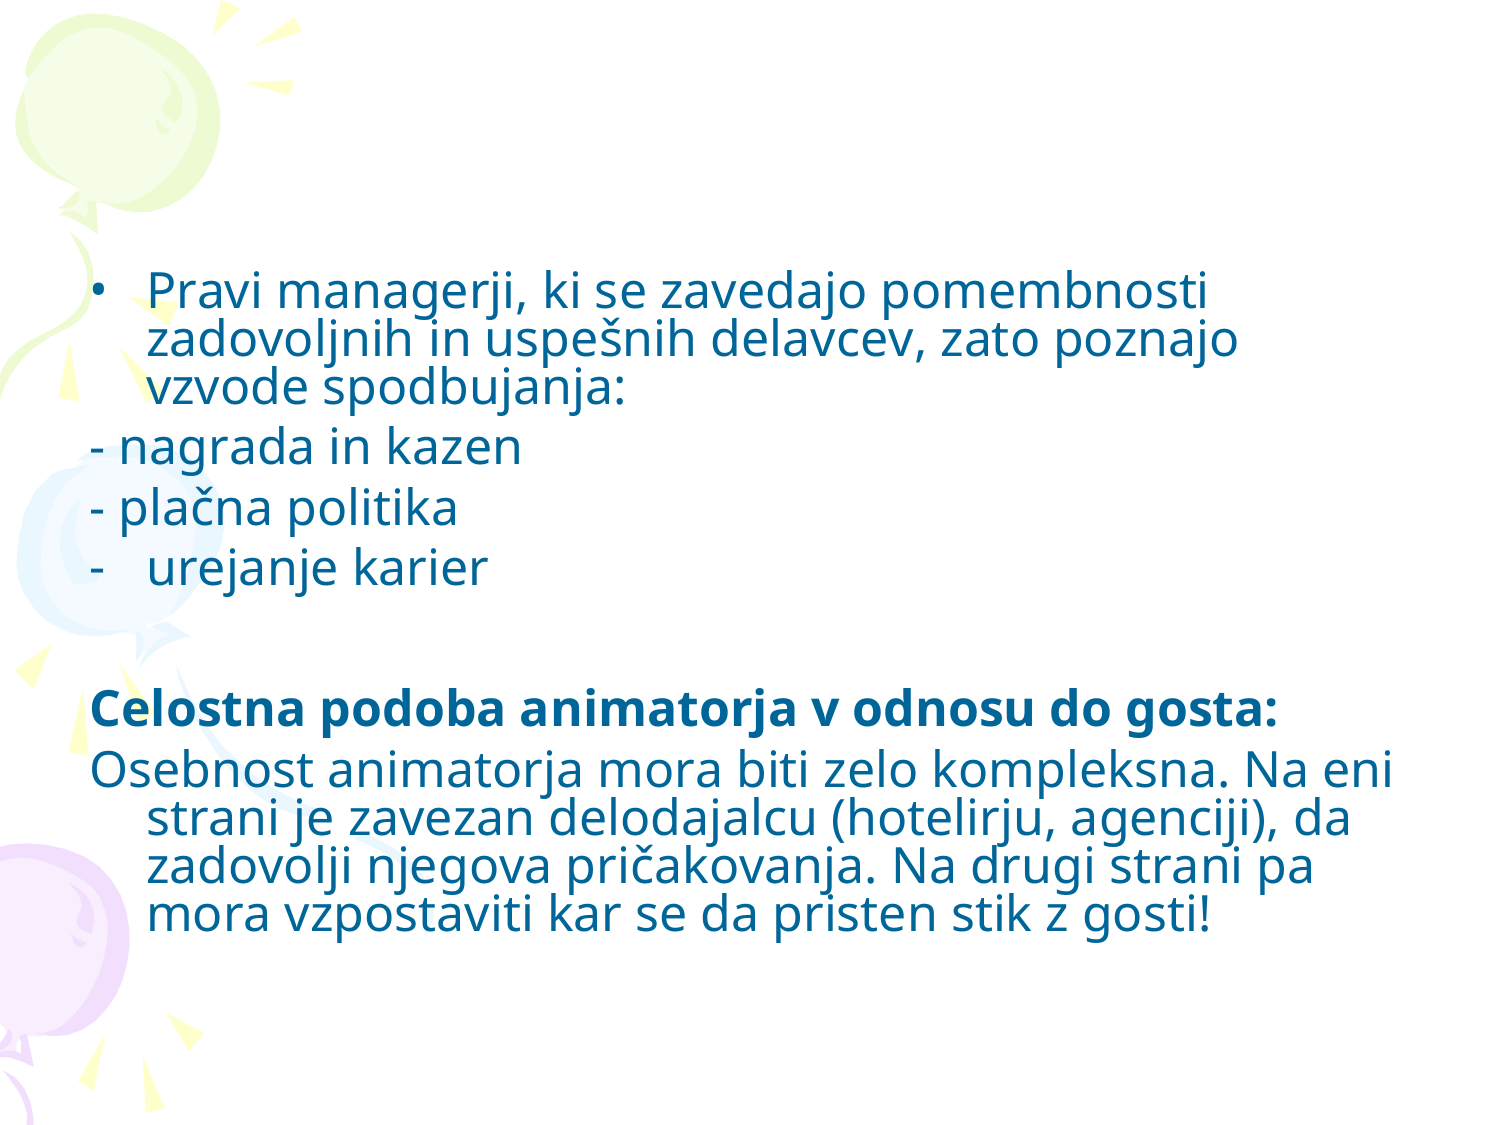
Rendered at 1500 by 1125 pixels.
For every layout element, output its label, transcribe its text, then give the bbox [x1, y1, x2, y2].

list Pravi managerji, ki se zavedajo pomembnosti zadovoljnih in uspešnih delavcev, zato poznajo vzvode spodbujanja: - nagrada in kazen - plačna politika urejanje karier Celostna podoba animatorja v odnosu do gosta: Osebnost animatorja mora biti zelo kompleksna. Na eni strani je zavezan delodajalcu (hotelirju, agenciji), da zadovolji njegova pričakovanja. Na drugi strani pa mora vzpostaviti kar se da pristen stik z gosti! [75, 262, 1426, 994]
